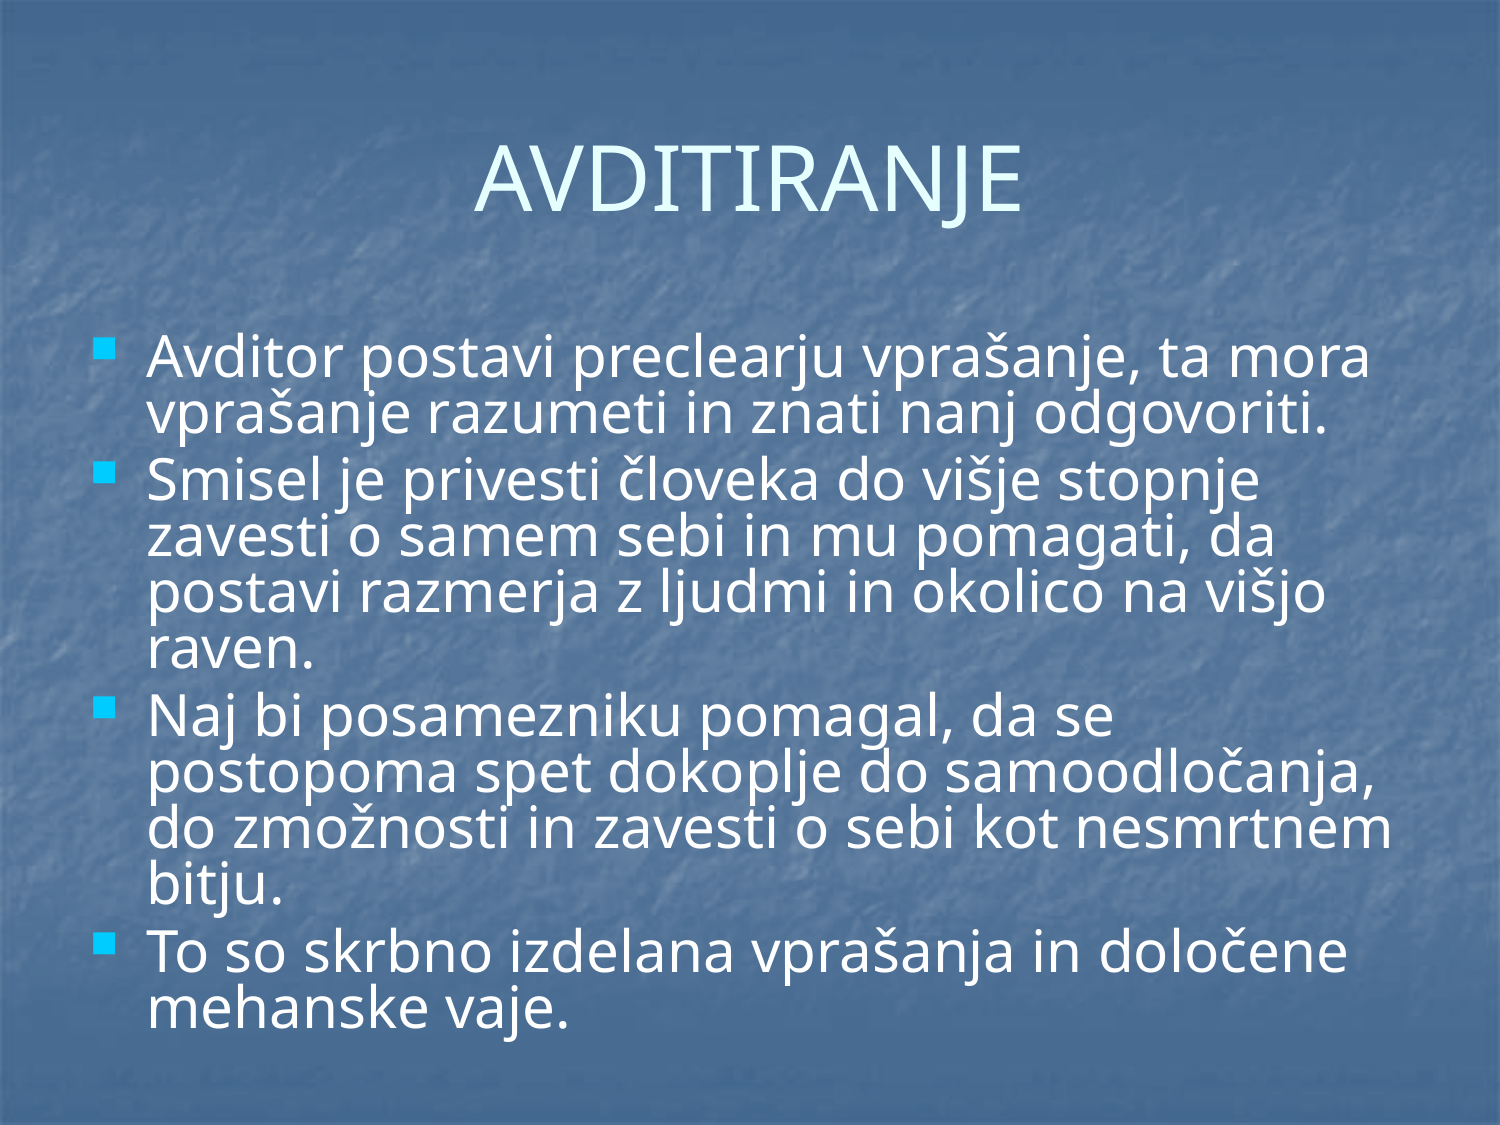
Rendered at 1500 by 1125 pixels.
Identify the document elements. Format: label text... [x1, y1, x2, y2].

title AVDITIRANJE [75, 62, 1425, 288]
list Avditor postavi preclearju vprašanje, ta mora vprašanje razumeti in znati nanj odgovoriti. Smisel je privesti človeka do višje stopnje zavesti o samem sebi in mu pomagati, da postavi razmerja z ljudmi in okolico na višjo raven. Naj bi posamezniku pomagal, da se postopoma spet dokoplje do samoodločanja, do zmožnosti in zavesti o sebi kot nesmrtnem bitju. To so skrbno izdelana vprašanja in določene mehanske vaje. [75, 324, 1425, 1000]
picture [0, 0, 1500, 1125]
